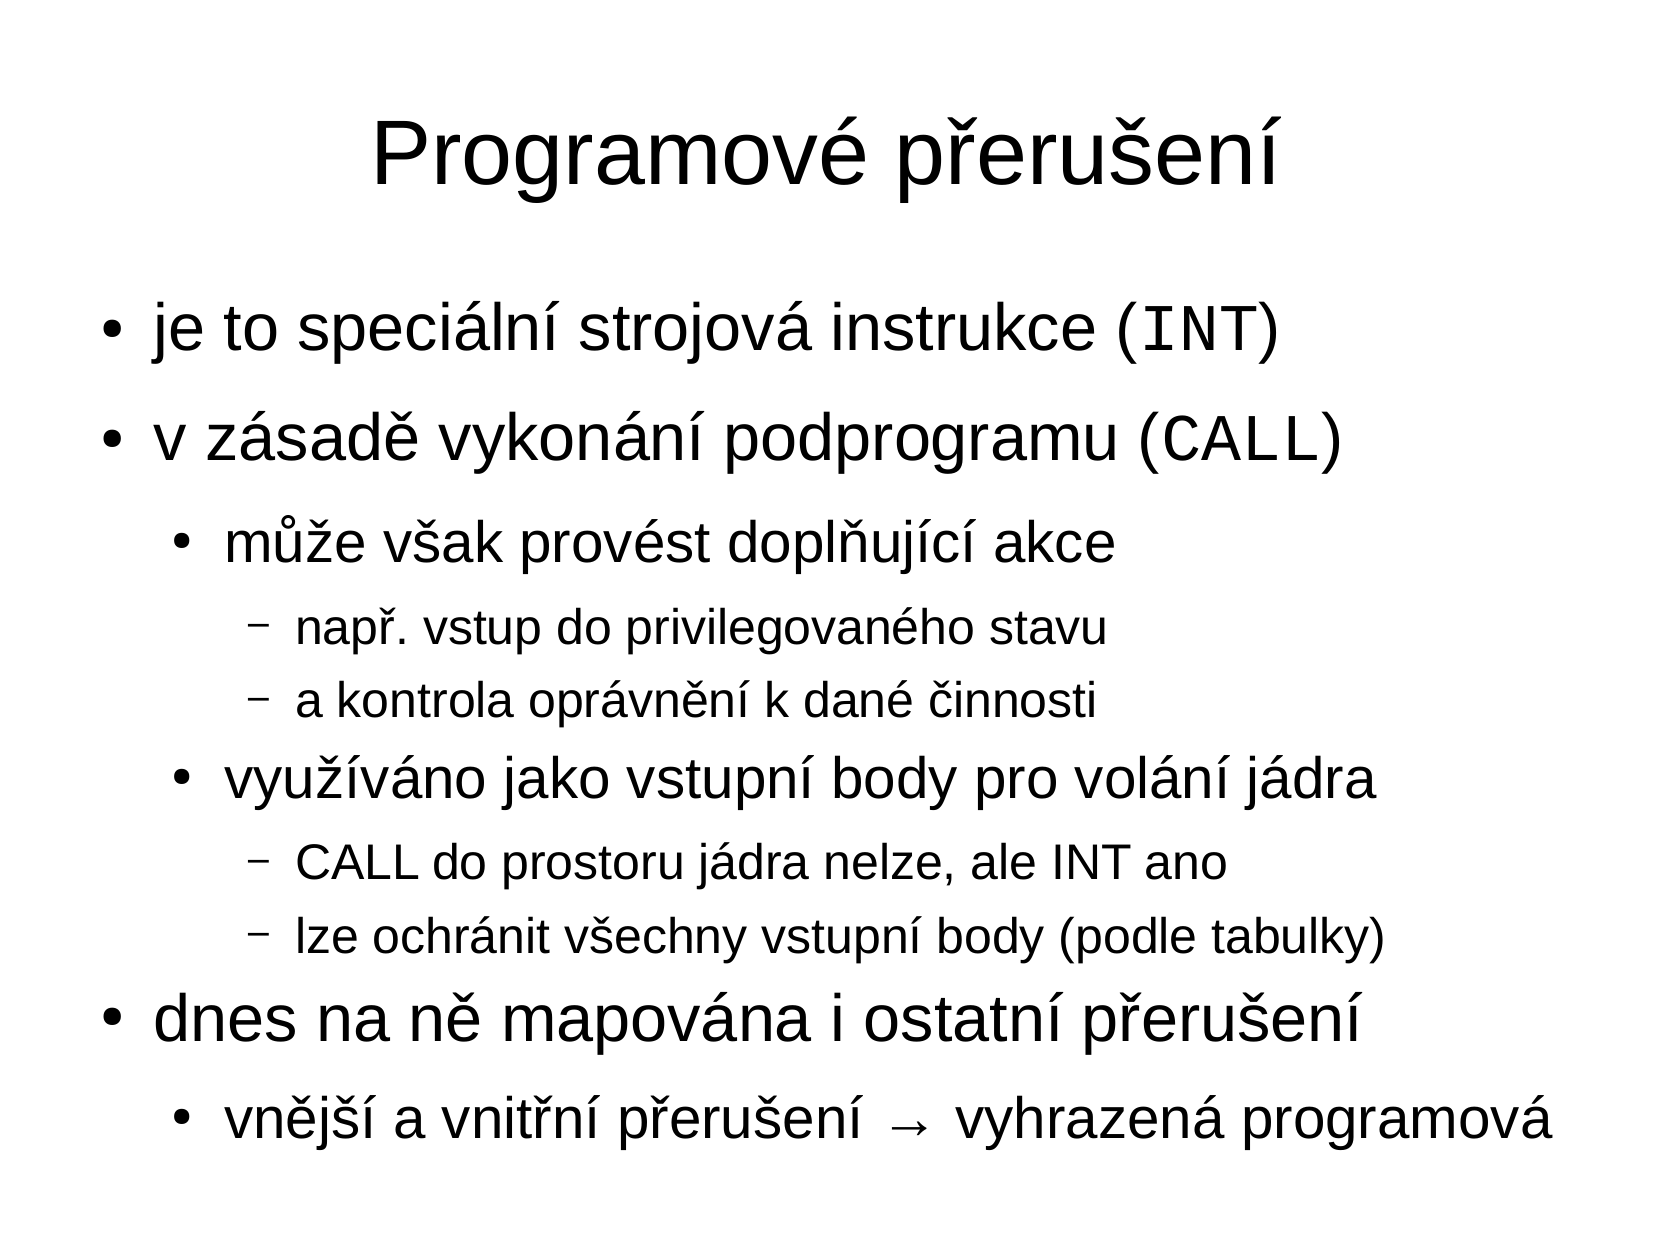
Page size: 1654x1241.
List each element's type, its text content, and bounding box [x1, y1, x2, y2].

list je to speciální strojová instrukce (INT) v zásadě vykonání podprogramu (CALL) může však provést doplňující akce např. vstup do privilegovaného stavu a kontrola oprávnění k dané činnosti využíváno jako vstupní body pro volání jádra CALL do prostoru jádra nelze, ale INT ano lze ochránit všechny vstupní body (podle tabulky) dnes na ně mapována i ostatní přerušení vnější a vnitřní přerušení → vyhrazená programová [82, 290, 1571, 1151]
title Programové přerušení [82, 56, 1571, 250]
